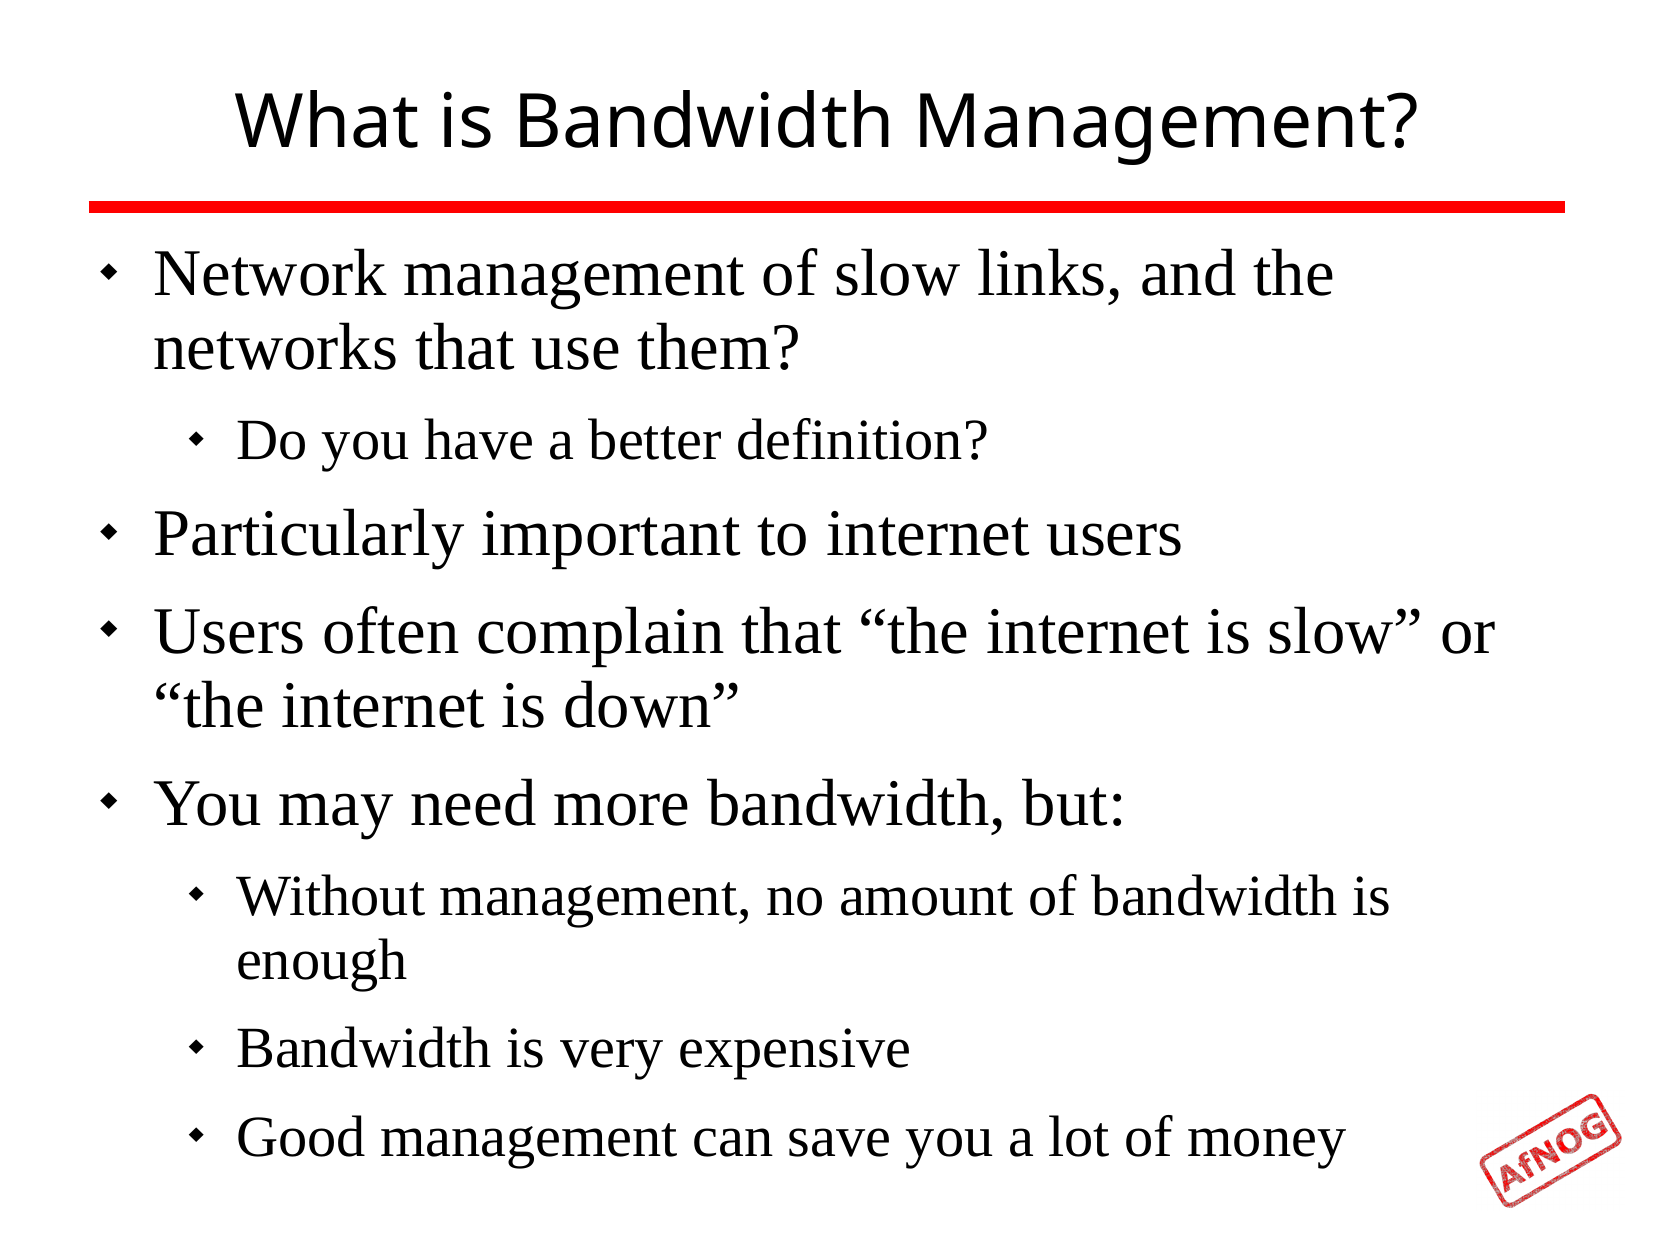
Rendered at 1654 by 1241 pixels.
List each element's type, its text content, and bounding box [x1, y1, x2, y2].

title What is Bandwidth Management? [82, 29, 1571, 207]
list Network management of slow links, and the networks that use them? Do you have a better definition? Particularly important to internet users Users often complain that “the internet is slow” or “the internet is down” You may need more bandwidth, but: Without management, no amount of bandwidth is enough Bandwidth is very expensive Good management can save you a lot of money [82, 236, 1571, 1169]
picture [1476, 1090, 1625, 1211]
